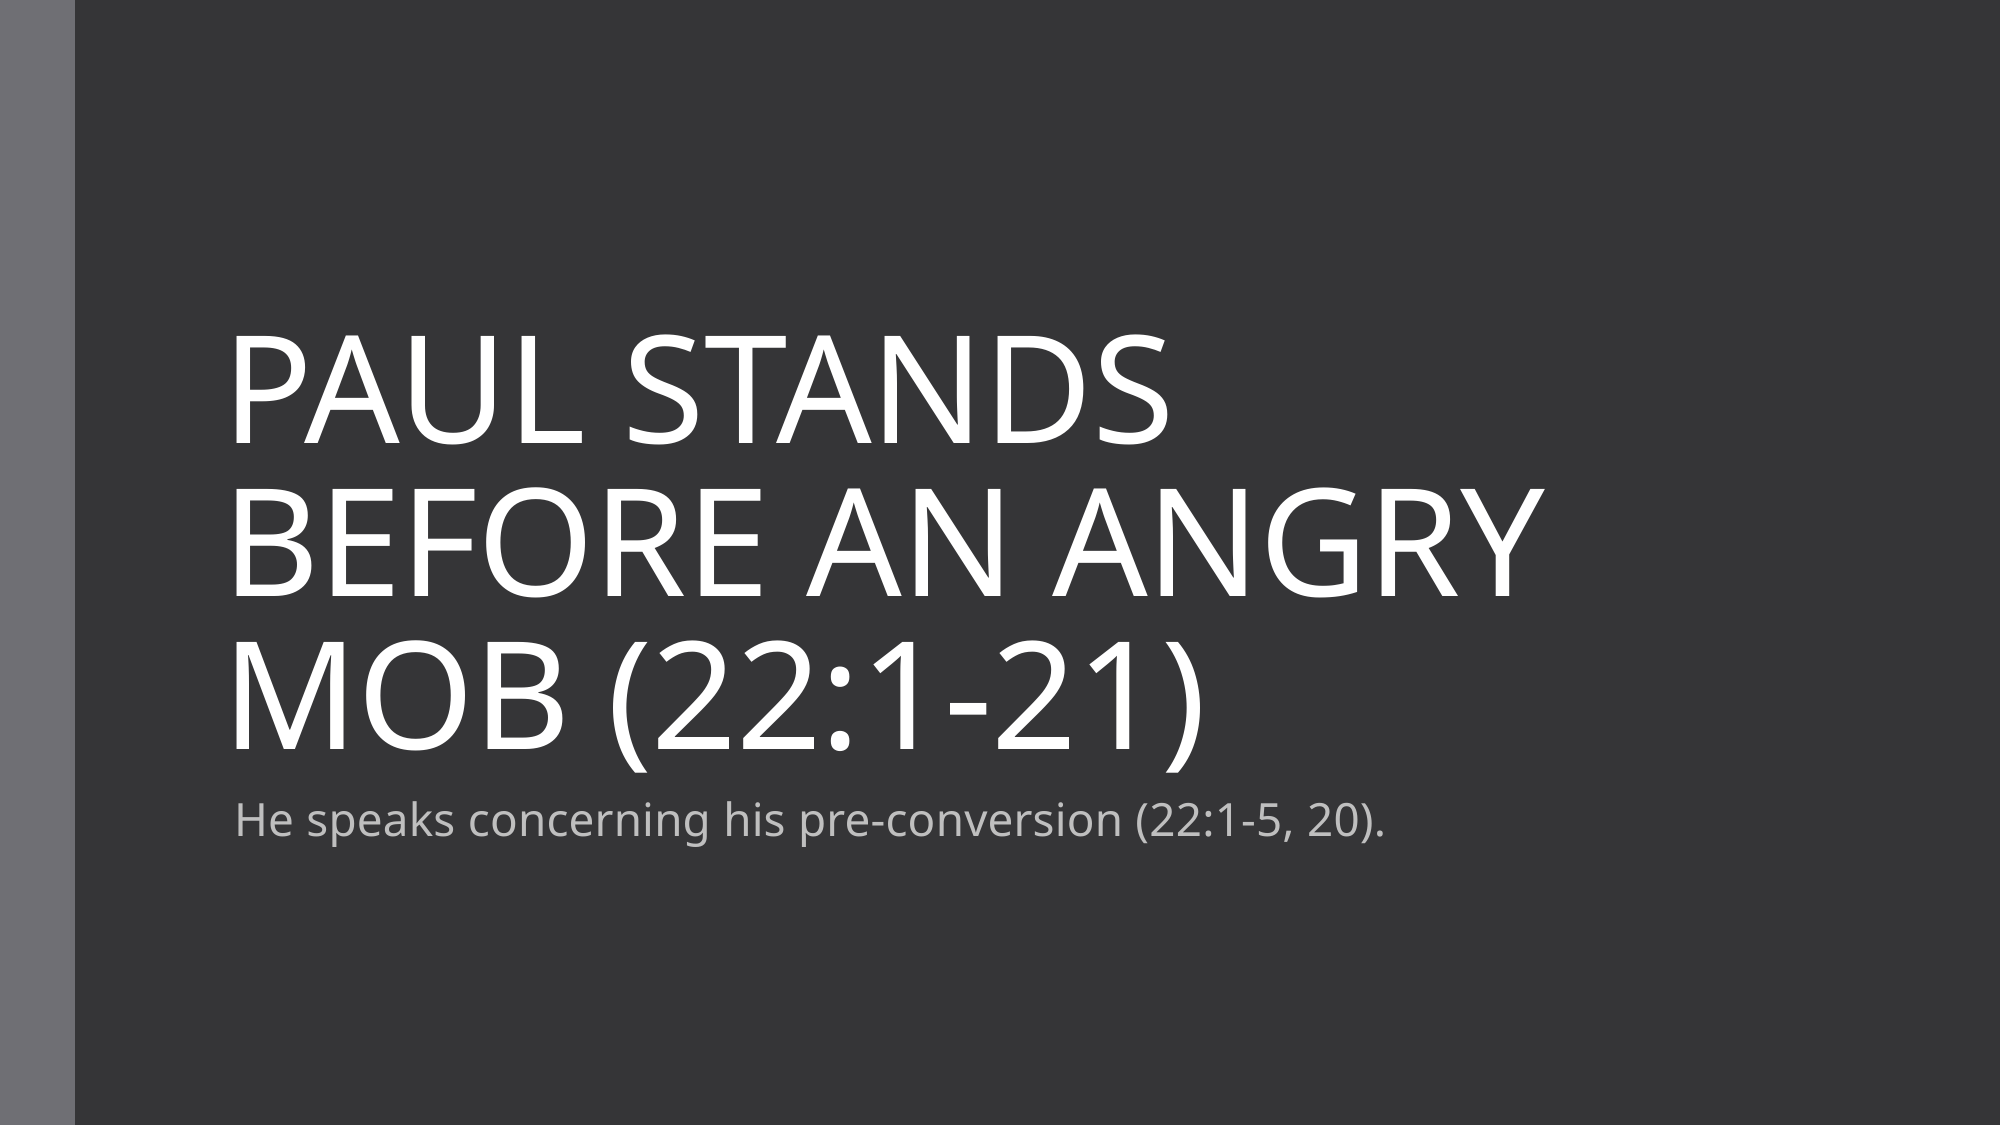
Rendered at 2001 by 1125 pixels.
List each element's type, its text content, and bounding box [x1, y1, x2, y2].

subtitle He speaks concerning his pre-conversion (22:1-5, 20). [206, 787, 1752, 1066]
title PAUL STANDS BEFORE AN ANGRY MOB (22:1-21) [206, 124, 1752, 787]
